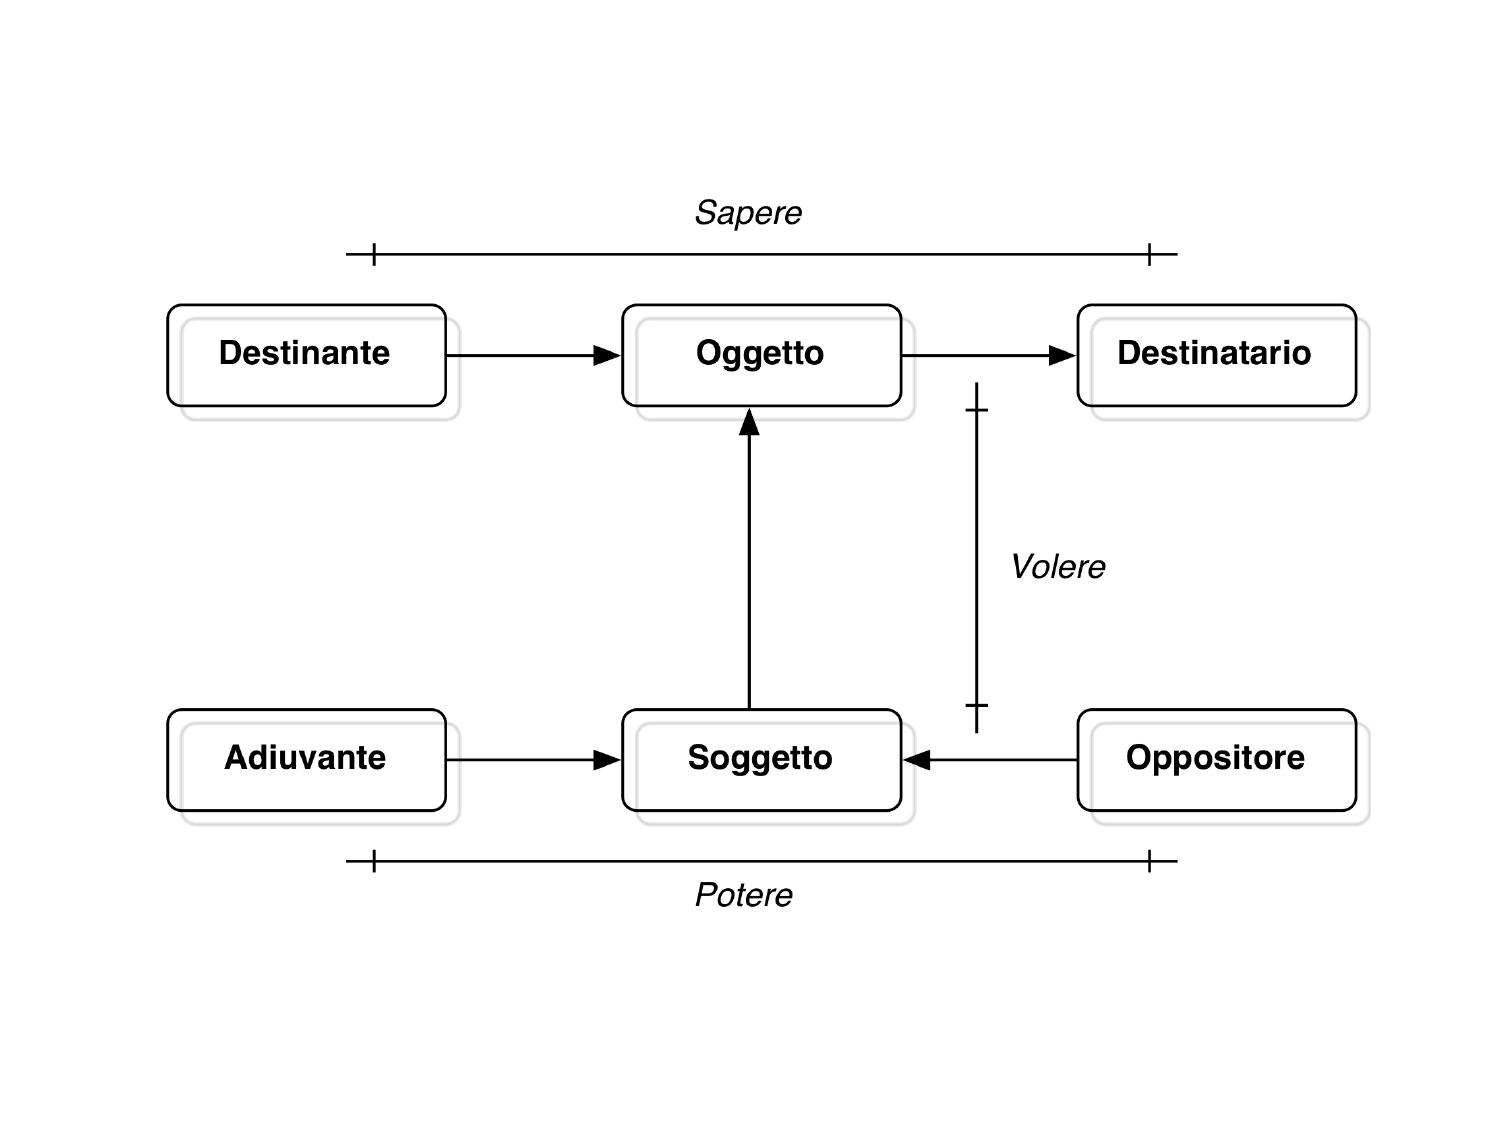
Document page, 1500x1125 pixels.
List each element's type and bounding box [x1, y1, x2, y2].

picture [153, 175, 1372, 942]
